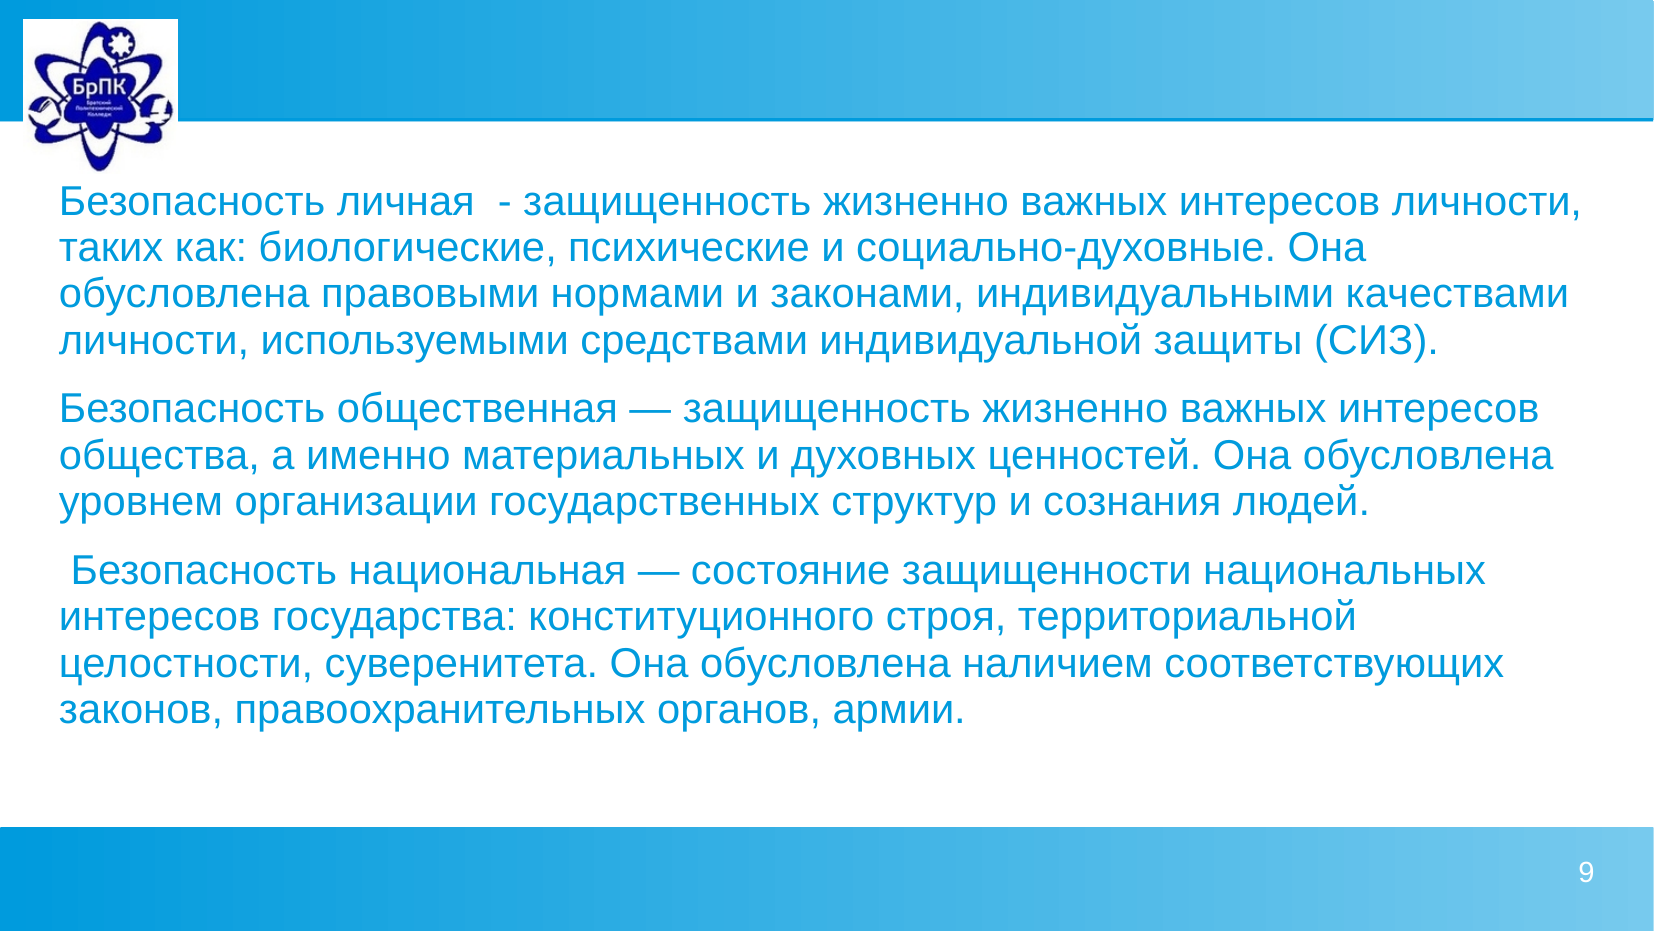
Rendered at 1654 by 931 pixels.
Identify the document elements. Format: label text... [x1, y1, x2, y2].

list Безопасность личная - защищенность жизненно важных интересов личности, таких как: биологические, психические и социально-духовные. Она обусловлена правовыми нормами и законами, индивидуальными качествами личности, используемыми средствами индивидуальной защиты (СИЗ). Безопасность общественная — защищенность жизненно важных интересов общества, а именно материальных и духовных ценностей. Она обусловлена уровнем организации государственных структур и сознания людей. Безопасность национальная — состояние защищенности национальных интересов государства: конституционного строя, территориальной целостности, суверенитета. Она обусловлена наличием соответствующих законов, правоохранительных органов, армии. [59, 177, 1595, 768]
picture [23, 20, 178, 174]
